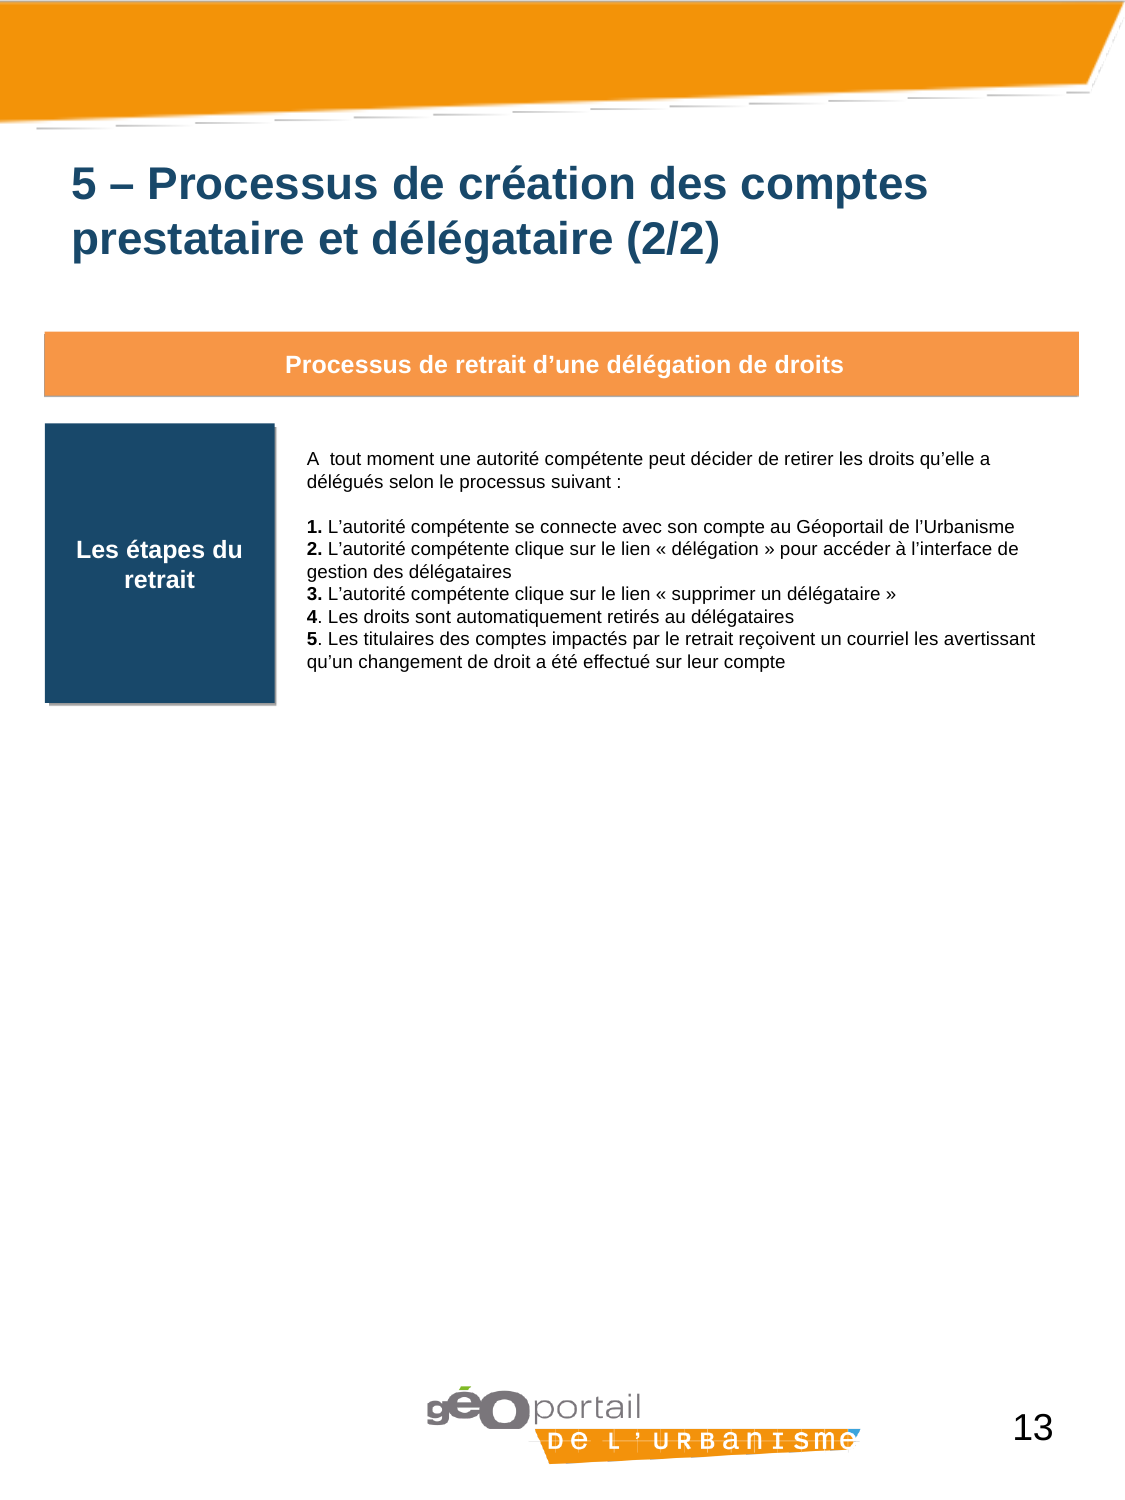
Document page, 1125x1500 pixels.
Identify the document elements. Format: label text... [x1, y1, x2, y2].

text_box A tout moment une autorité compétente peut décider de retirer les droits qu’elle a délégués selon le processus suivant : 1. L’autorité compétente se connecte avec son compte au Géoportail de l’Urbanisme 2. L’autorité compétente clique sur le lien « délégation » pour accéder à l’interface de gestion des délégataires 3. L’autorité compétente clique sur le lien « supprimer un délégataire » 4. Les droits sont automatiquement retirés au délégataires 5. Les titulaires des comptes impactés par le retrait reçoivent un courriel les avertissant qu’un changement de droit a été effectué sur leur compte [292, 439, 1073, 727]
title 5 – Processus de création des comptes prestataire et délégataire (2/2) [56, 129, 1088, 288]
picture [391, 1245, 892, 1500]
text_box Processus de retrait d’une délégation de droits [44, 331, 1079, 396]
text_box <numéro> [937, 1389, 1069, 1462]
text_box Les étapes du retrait [44, 423, 275, 703]
